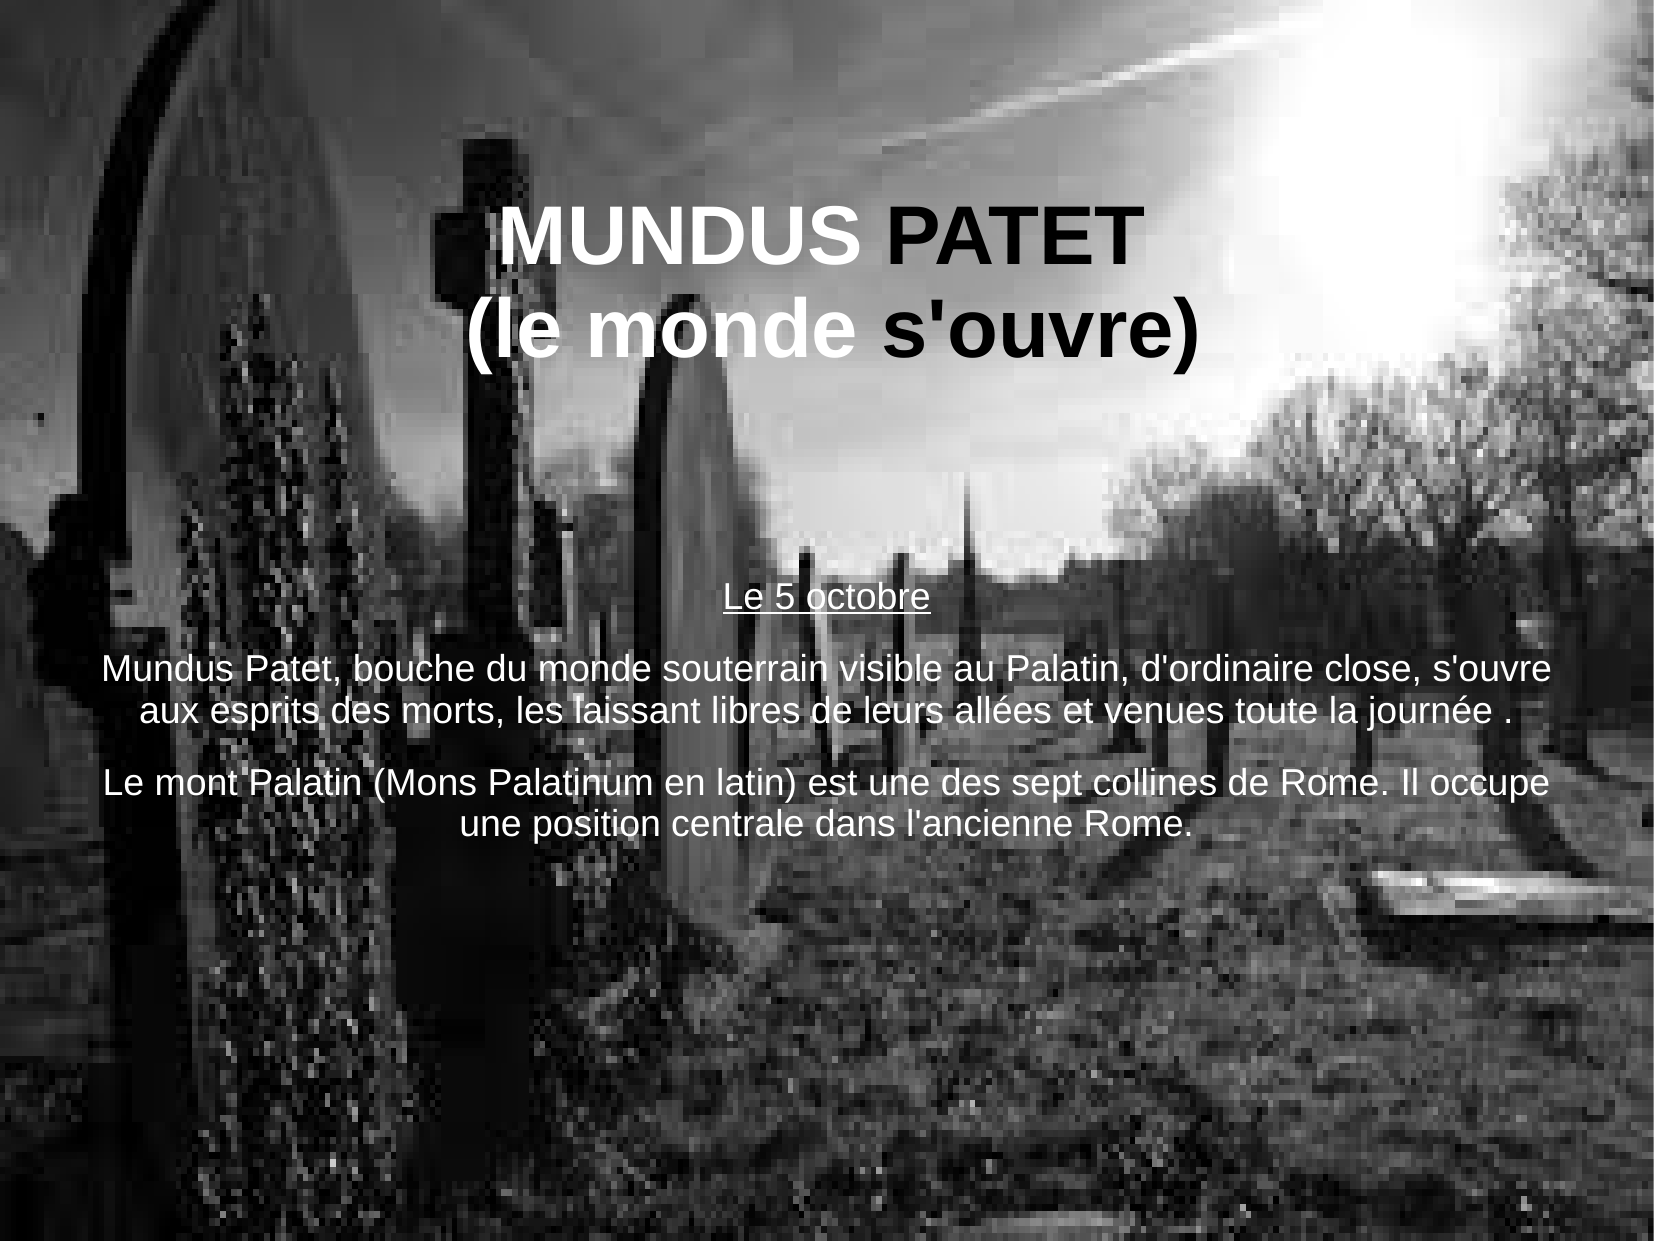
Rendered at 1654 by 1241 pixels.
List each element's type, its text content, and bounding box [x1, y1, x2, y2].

picture [0, 0, 1654, 1241]
title MUNDUS PATET (le monde s'ouvre) [77, 179, 1567, 387]
list Le 5 octobre Mundus Patet, bouche du monde souterrain visible au Palatin, d'ordinaire close, s'ouvre aux esprits des morts, les laissant libres de leurs allées et venues toute la journée . Le mont Palatin (Mons Palatinum en latin) est une des sept collines de Rome. Il occupe une position centrale dans l'ancienne Rome. [82, 290, 1571, 1010]
